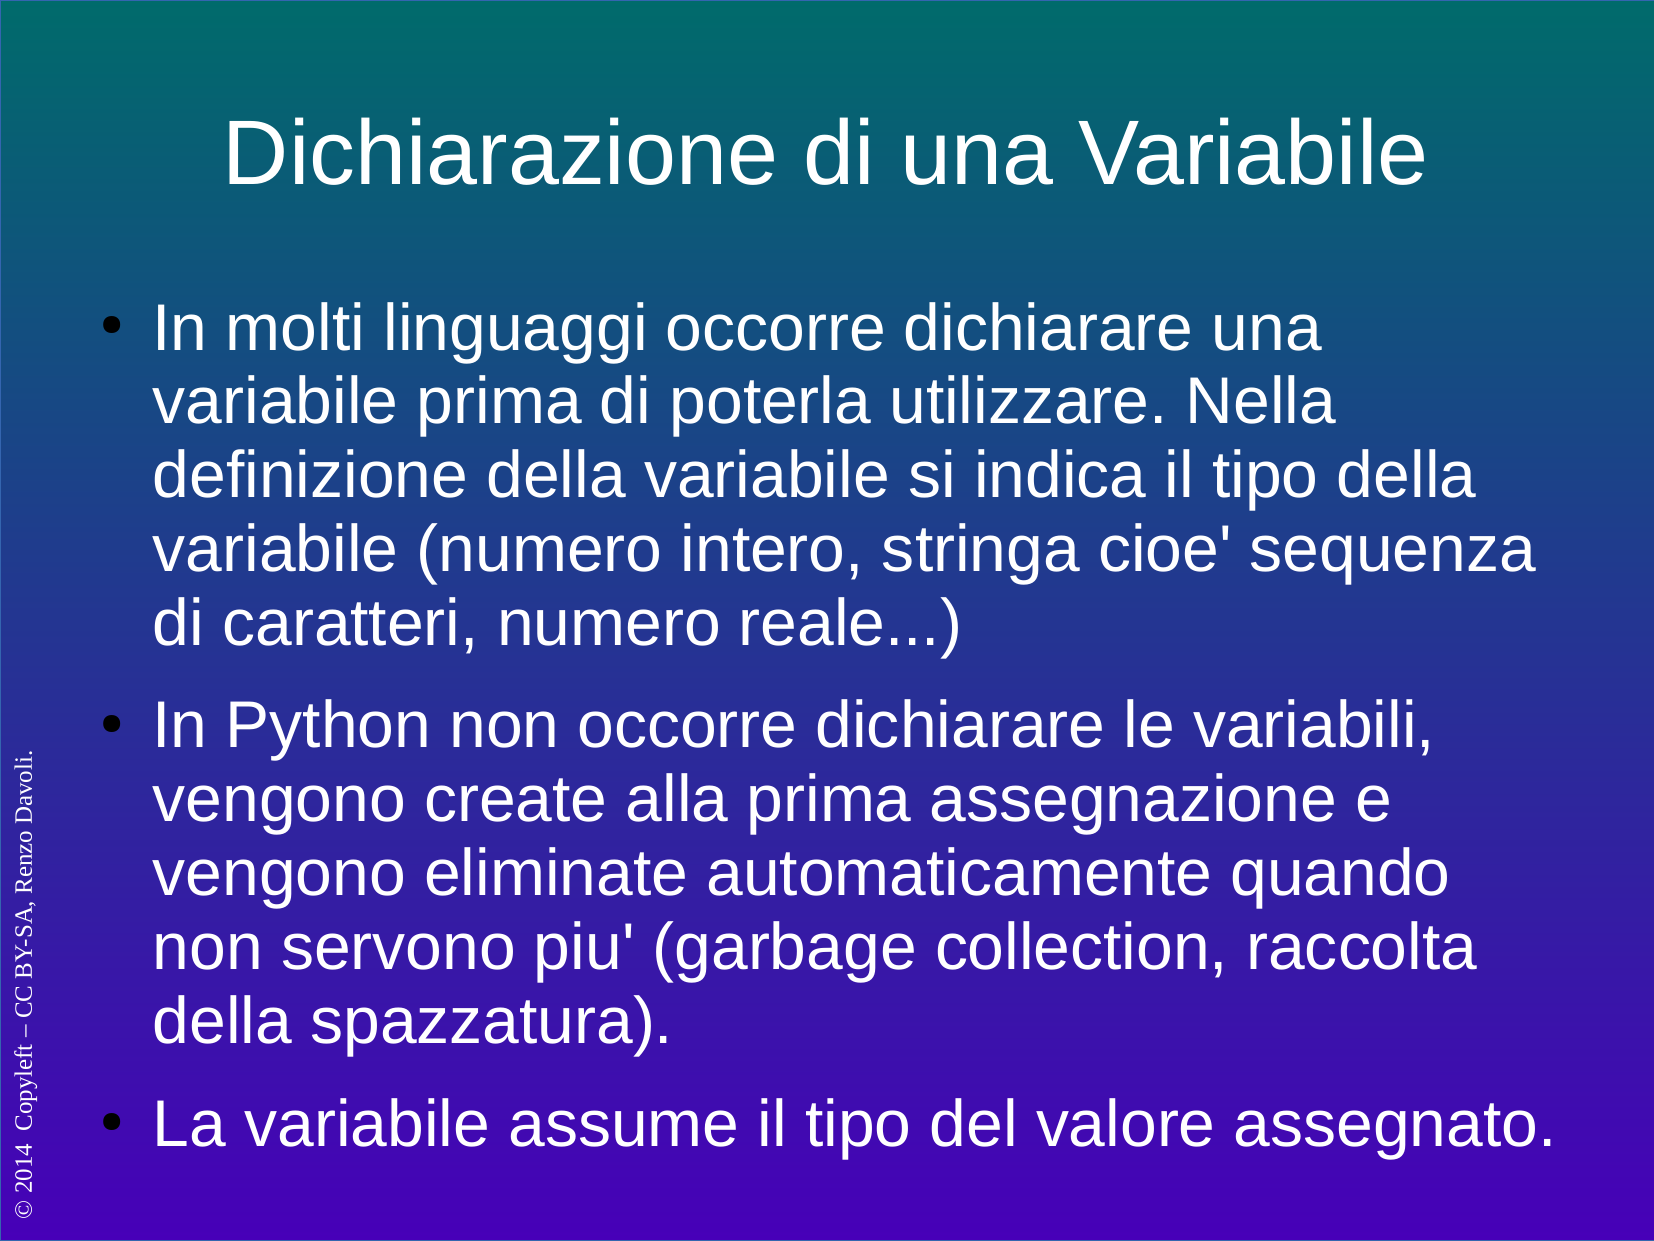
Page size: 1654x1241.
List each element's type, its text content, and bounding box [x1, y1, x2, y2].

list In molti linguaggi occorre dichiarare una variabile prima di poterla utilizzare. Nella definizione della variabile si indica il tipo della variabile (numero intero, stringa cioe' sequenza di caratteri, numero reale...) In Python non occorre dichiarare le variabili, vengono create alla prima assegnazione e vengono eliminate automaticamente quando non servono piu' (garbage collection, raccolta della spazzatura). La variabile assume il tipo del valore assegnato. [82, 290, 1571, 1171]
title Dichiarazione di una Variabile [82, 49, 1571, 257]
